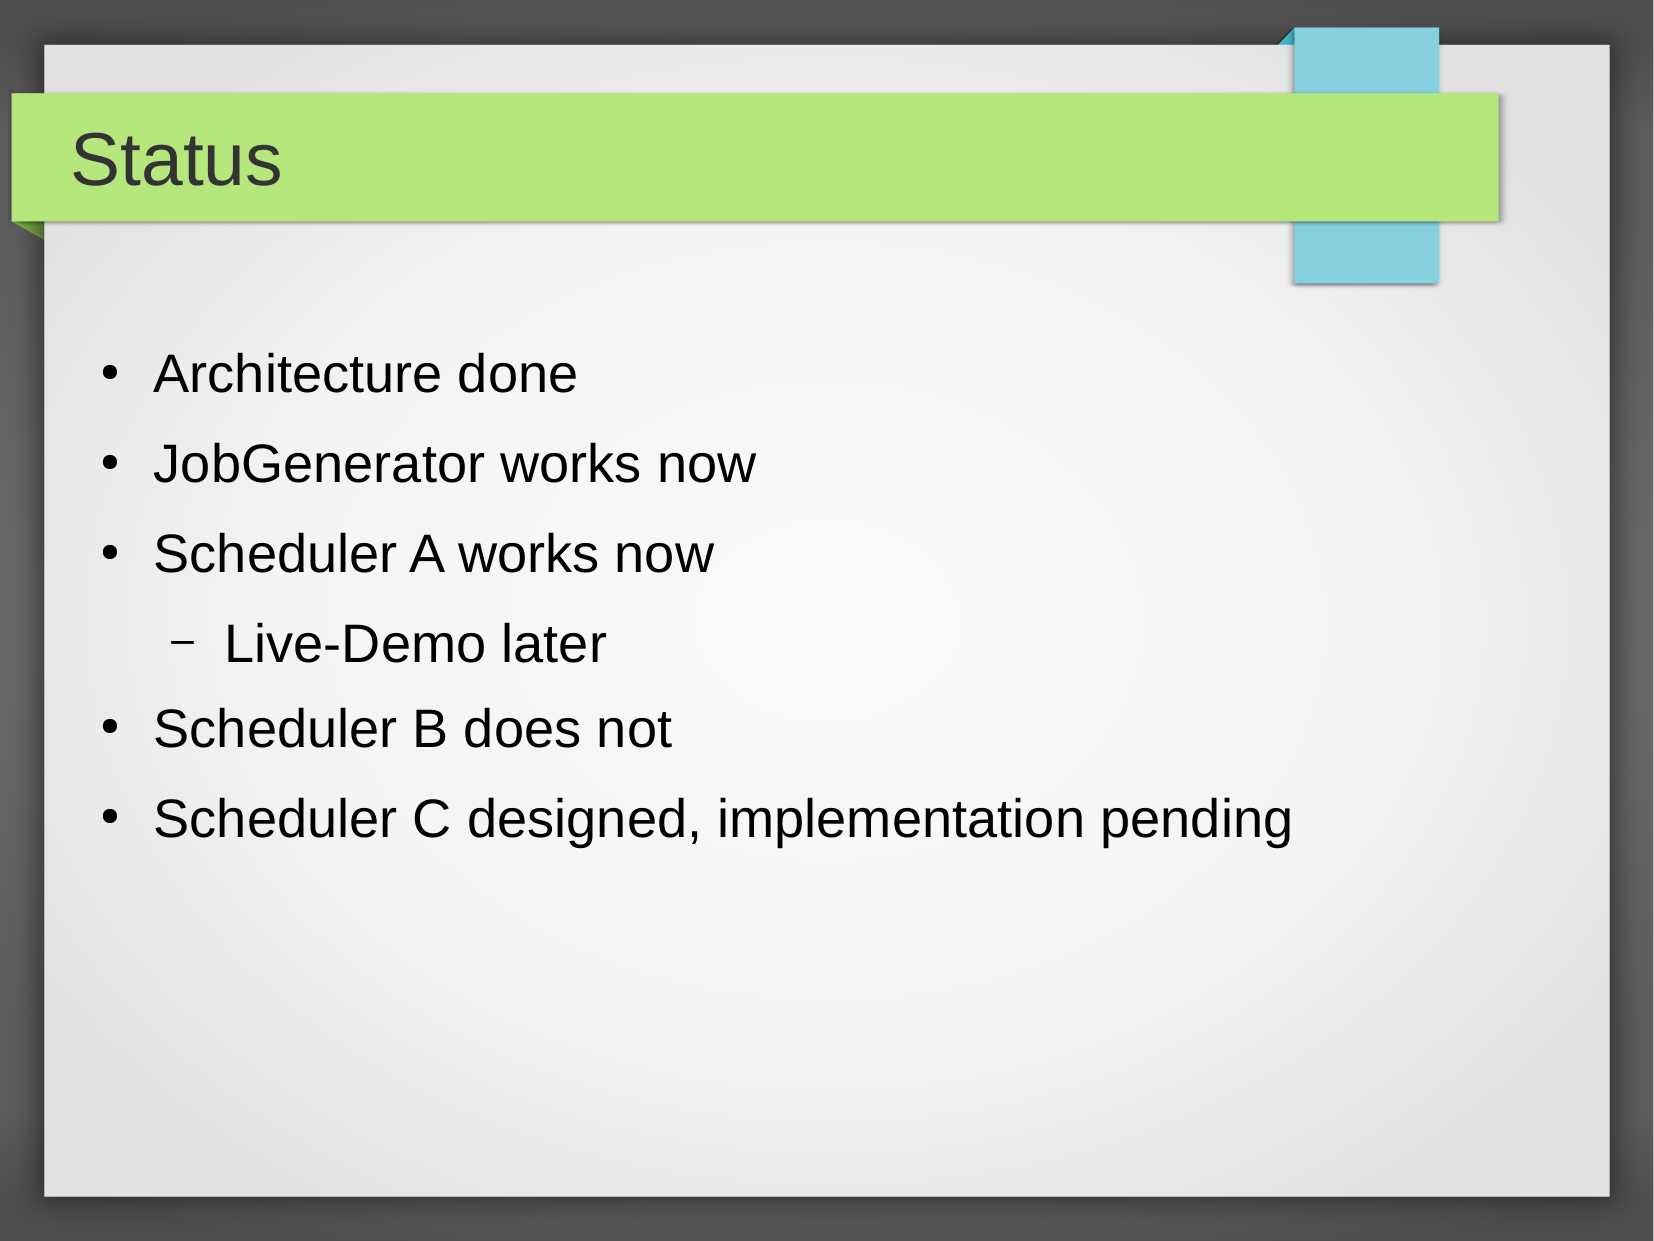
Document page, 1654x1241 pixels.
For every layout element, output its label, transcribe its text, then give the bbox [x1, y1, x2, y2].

picture [0, 0, 1654, 1241]
list Architecture done JobGenerator works now Scheduler A works now Live-Demo later Scheduler B does not Scheduler C designed, implementation pending [82, 343, 1538, 1063]
title Status [70, 106, 1229, 213]
